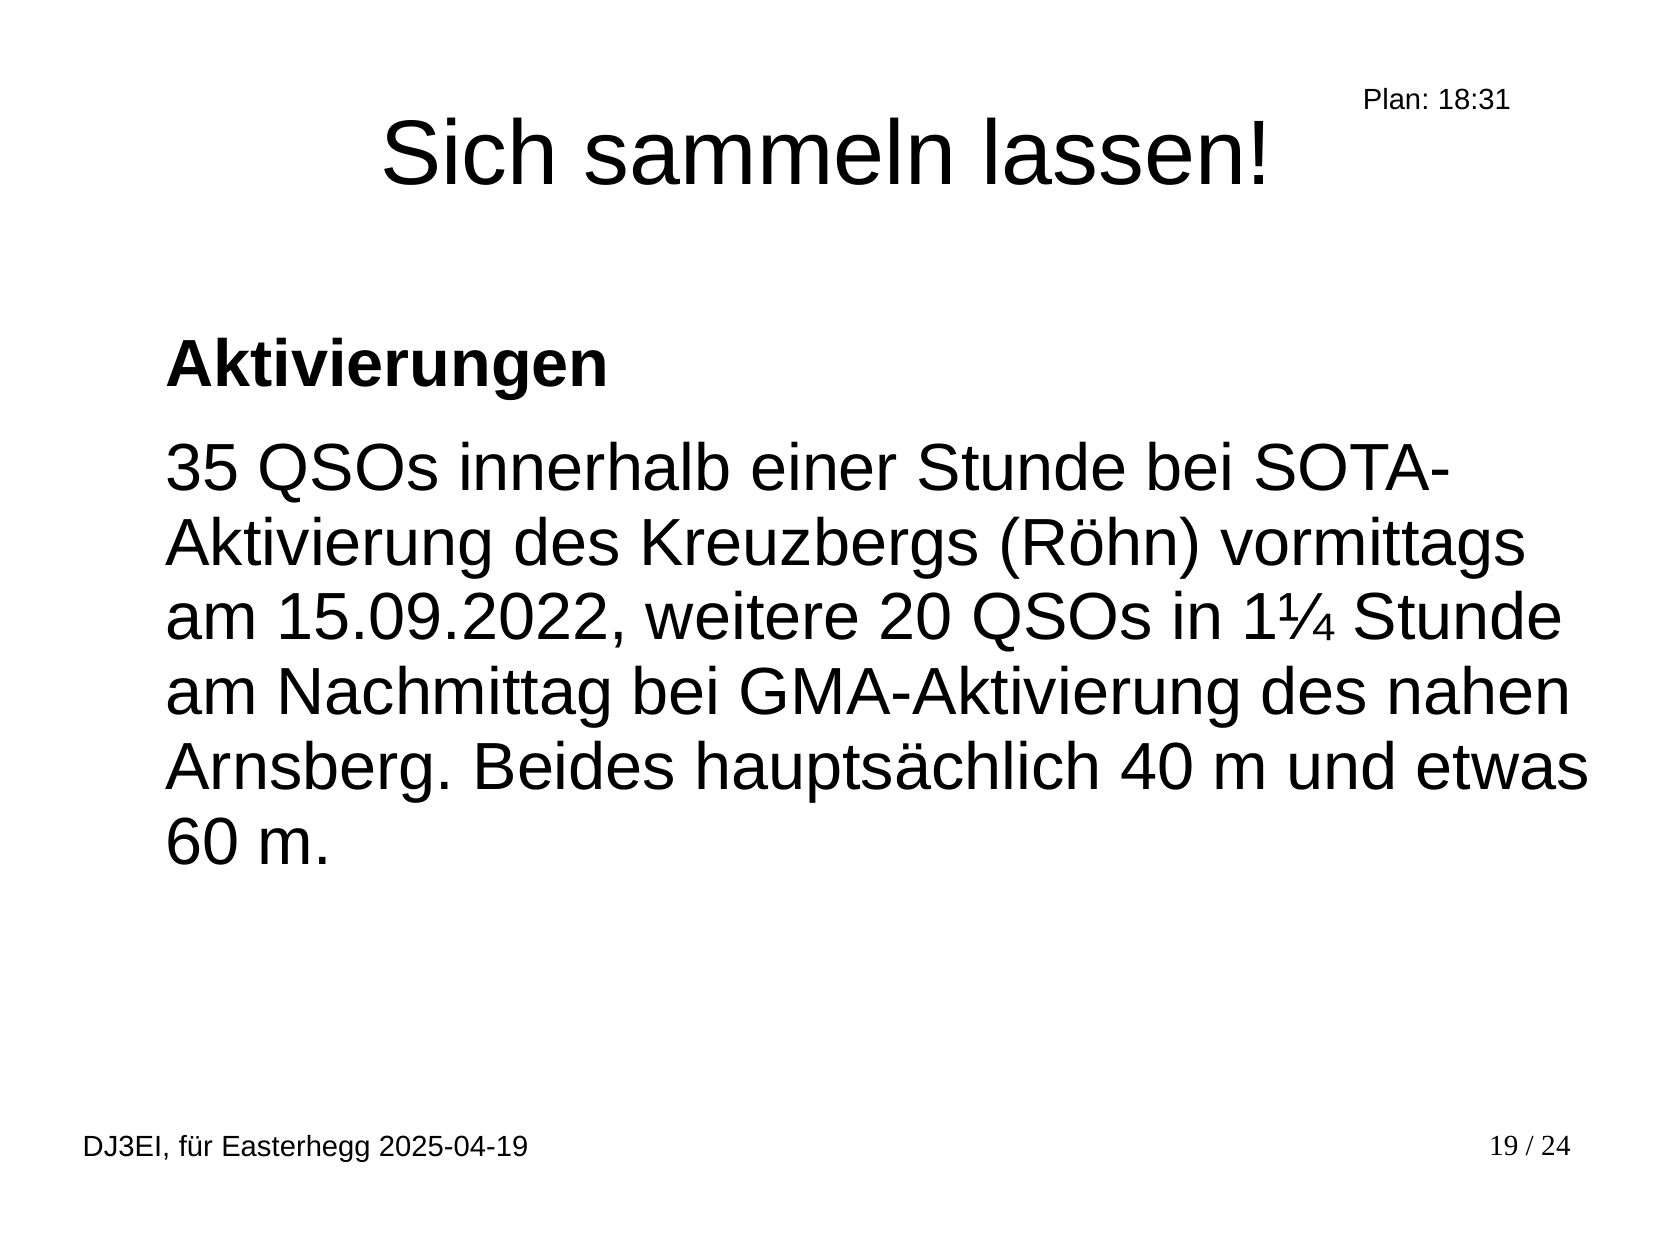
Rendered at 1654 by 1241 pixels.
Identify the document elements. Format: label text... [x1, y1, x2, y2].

list Aktivierungen 35 QSOs innerhalb einer Stunde bei SOTA-Aktivierung des Kreuzbergs (Röhn) vormittags am 15.09.2022, weitere 20 QSOs in 1¼ Stunde am Nachmittag bei GMA-Aktivierung des nahen Arnsberg. Beides hauptsächlich 40 m und etwas 60 m. [165, 325, 1607, 945]
title Sich sammeln lassen! [82, 49, 1571, 257]
text_box Plan: 18:31 [1348, 75, 1527, 123]
